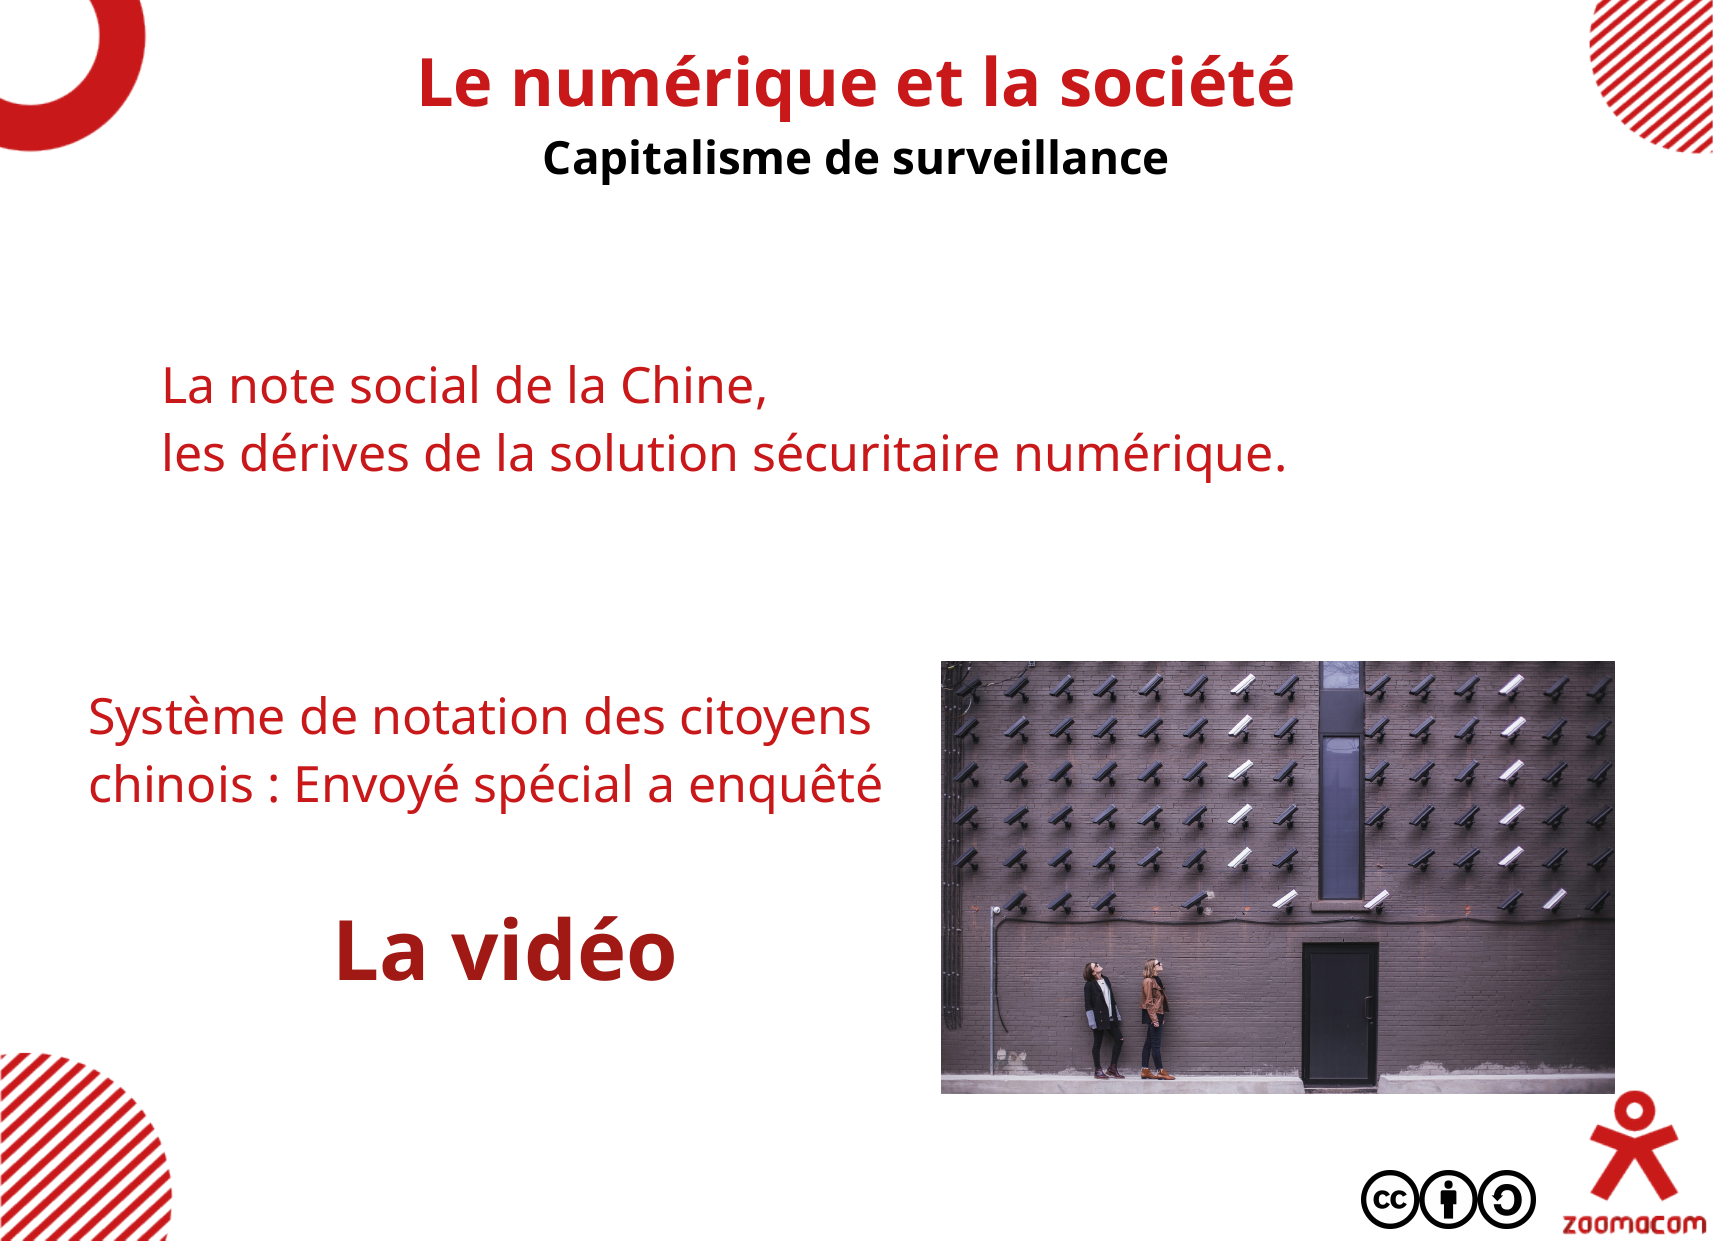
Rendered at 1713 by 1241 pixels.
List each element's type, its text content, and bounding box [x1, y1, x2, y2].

text_box La note social de la Chine, les dérives de la solution sécuritaire numérique. [146, 342, 1303, 491]
title Le numérique et la société Capitalisme de surveillance [85, 8, 1628, 216]
picture [0, 0, 1713, 1241]
text_box La vidéo [318, 883, 698, 1010]
text_box Système de notation des citoyens chinois : Envoyé spécial a enquêté [73, 673, 918, 888]
